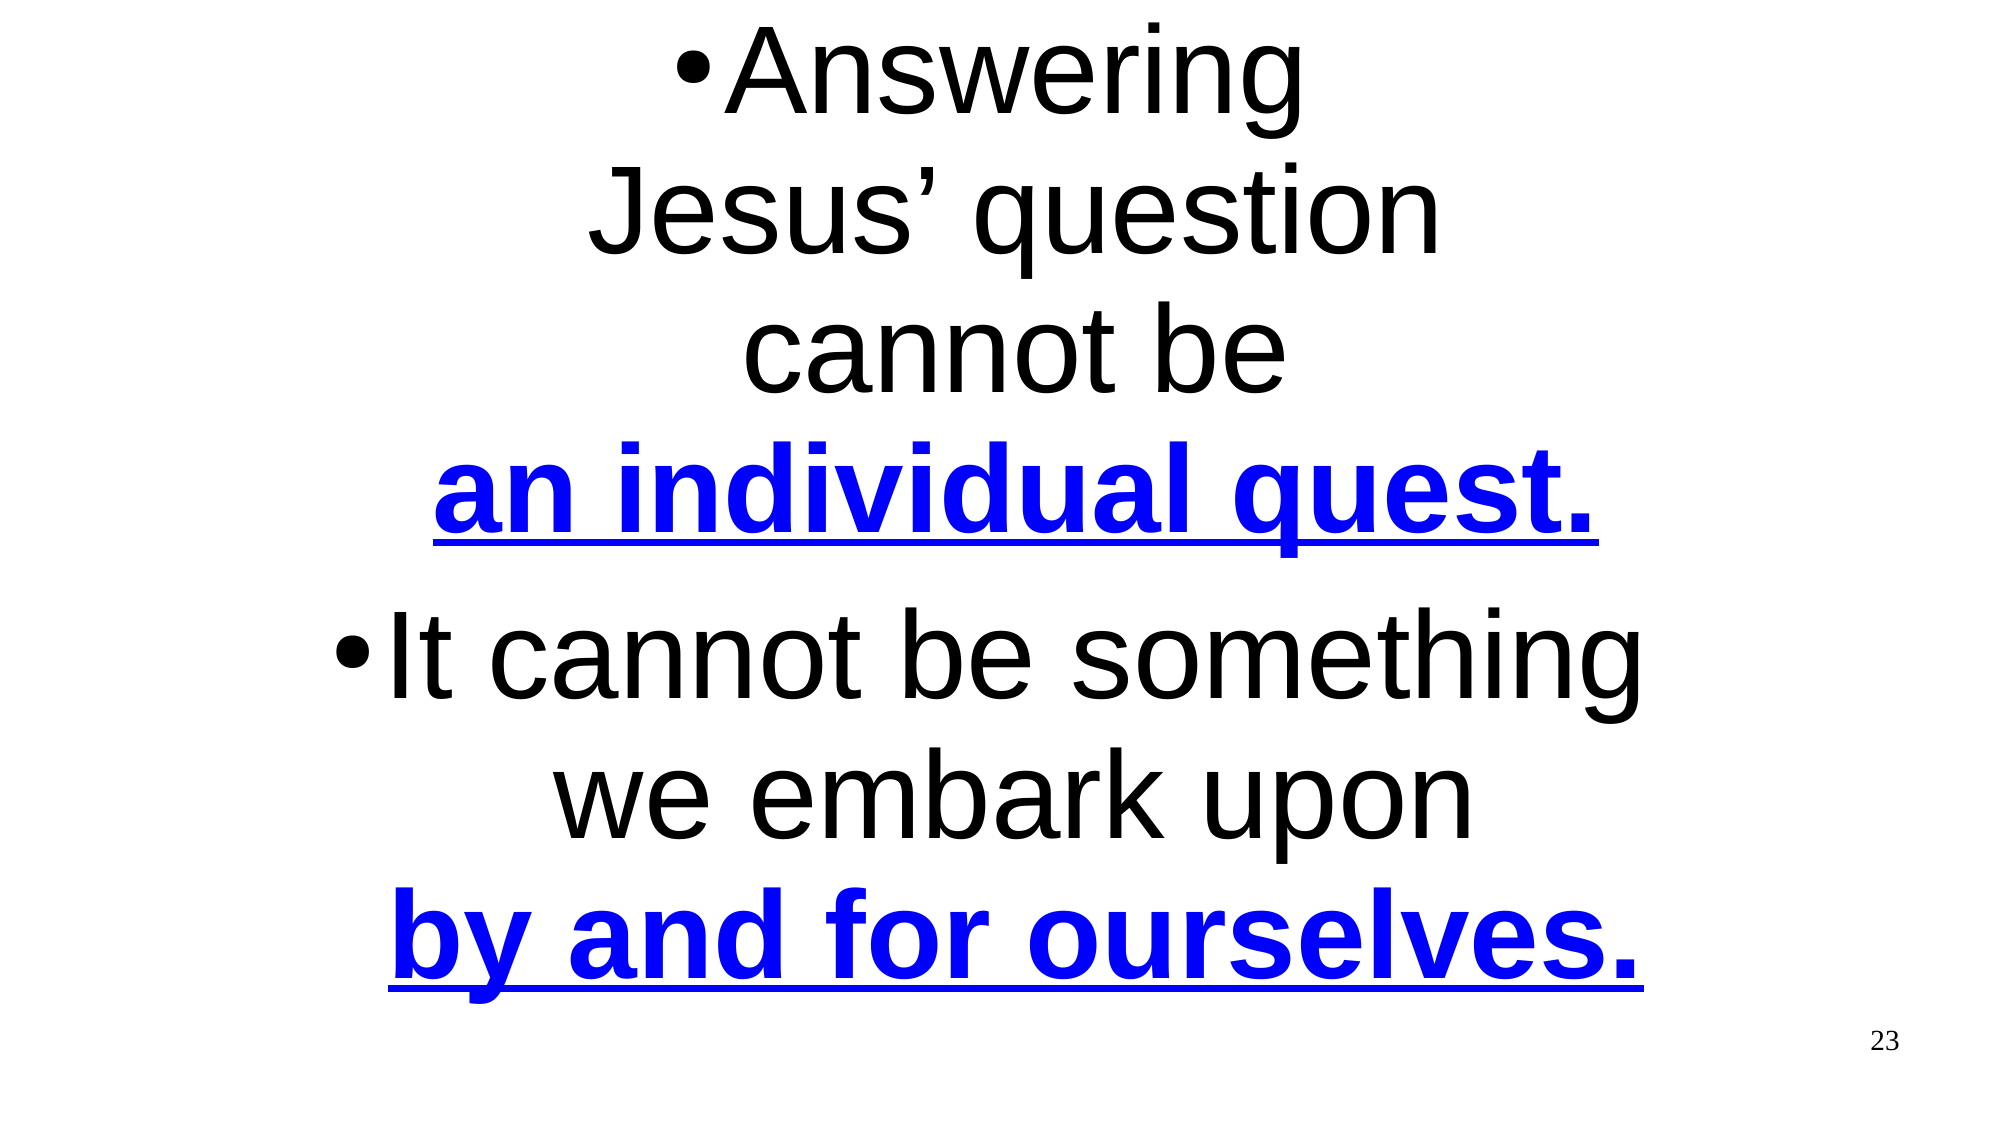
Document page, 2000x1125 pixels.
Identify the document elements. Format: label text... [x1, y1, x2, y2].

list Answering Jesus’ question cannot be an individual quest. It cannot be something we embark upon by and for ourselves. [0, 0, 1996, 1123]
